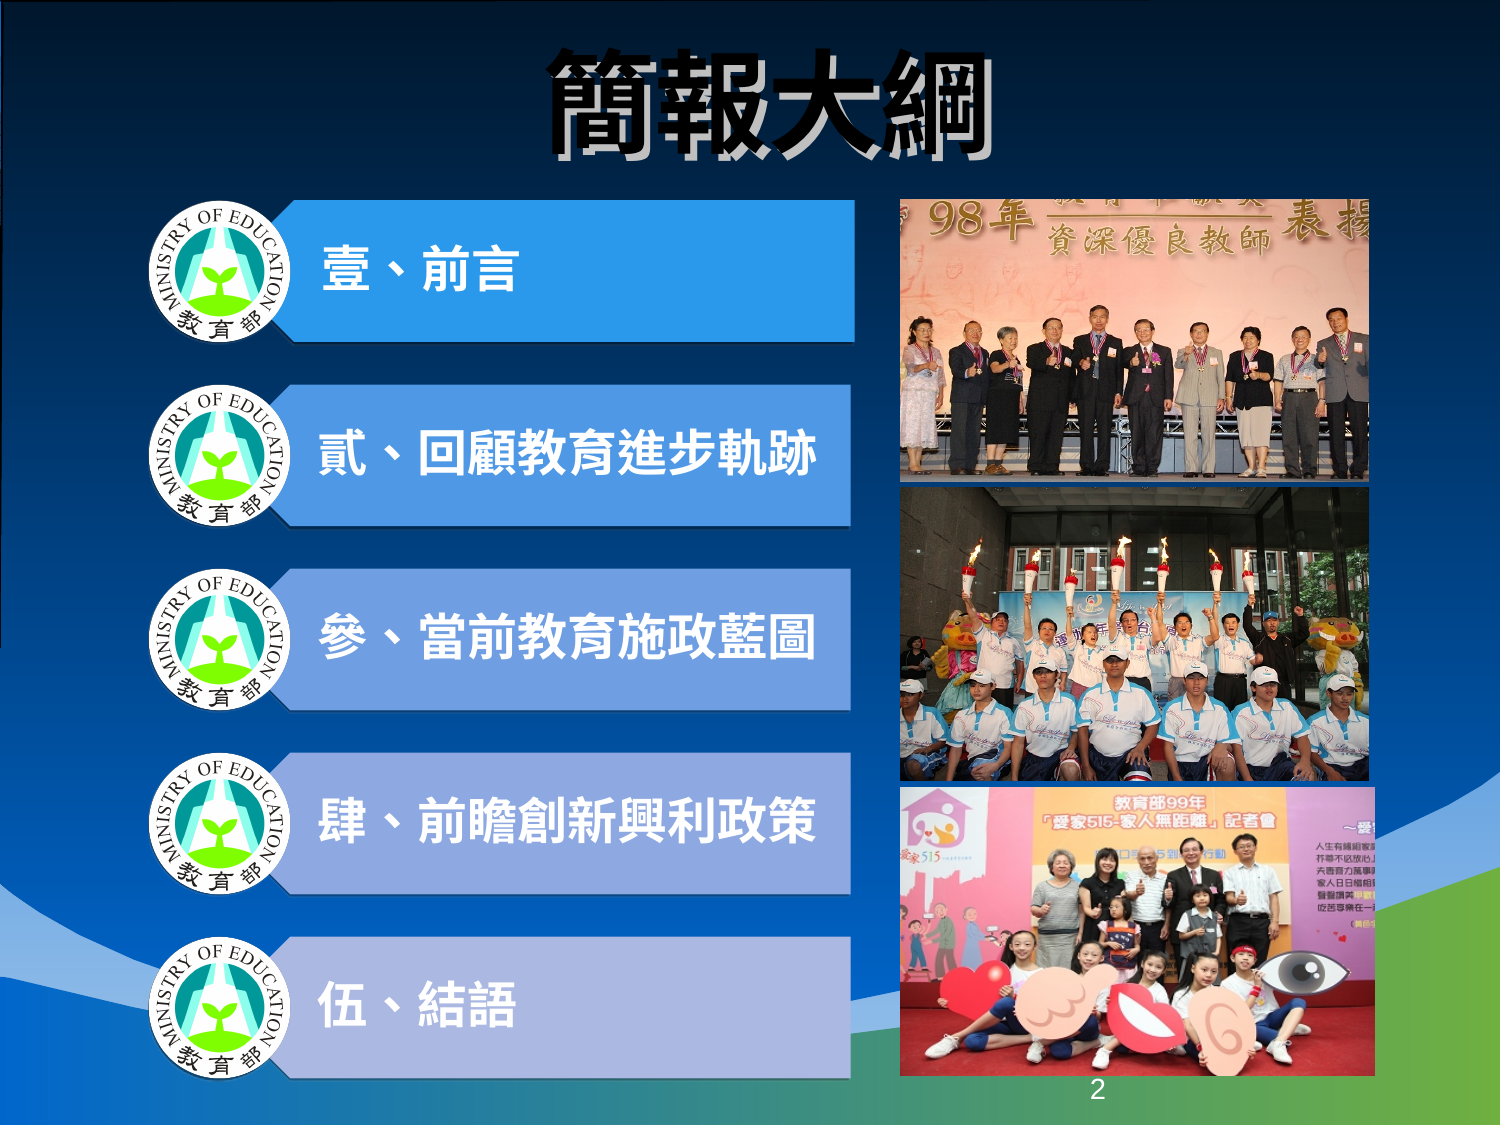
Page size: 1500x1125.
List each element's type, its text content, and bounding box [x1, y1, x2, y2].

text_box 伍、結語 [270, 936, 851, 1079]
picture [900, 200, 1369, 482]
text_box [148, 200, 291, 343]
text_box 參、當前教育施政藍圖 [270, 568, 851, 711]
text_box [148, 752, 291, 895]
picture [900, 787, 1375, 1076]
text_box [148, 568, 291, 711]
text_box 肆、前瞻創新興利政策 [270, 752, 851, 895]
text_box 壹、前言 [272, 200, 855, 342]
text_box 簡報大綱 [527, 25, 1007, 175]
text_box [148, 384, 291, 527]
text_box 貳、回顧教育進步軌跡 [270, 384, 851, 527]
text_box [148, 936, 291, 1079]
text_box 2 [1074, 1062, 1426, 1103]
picture [900, 487, 1369, 781]
